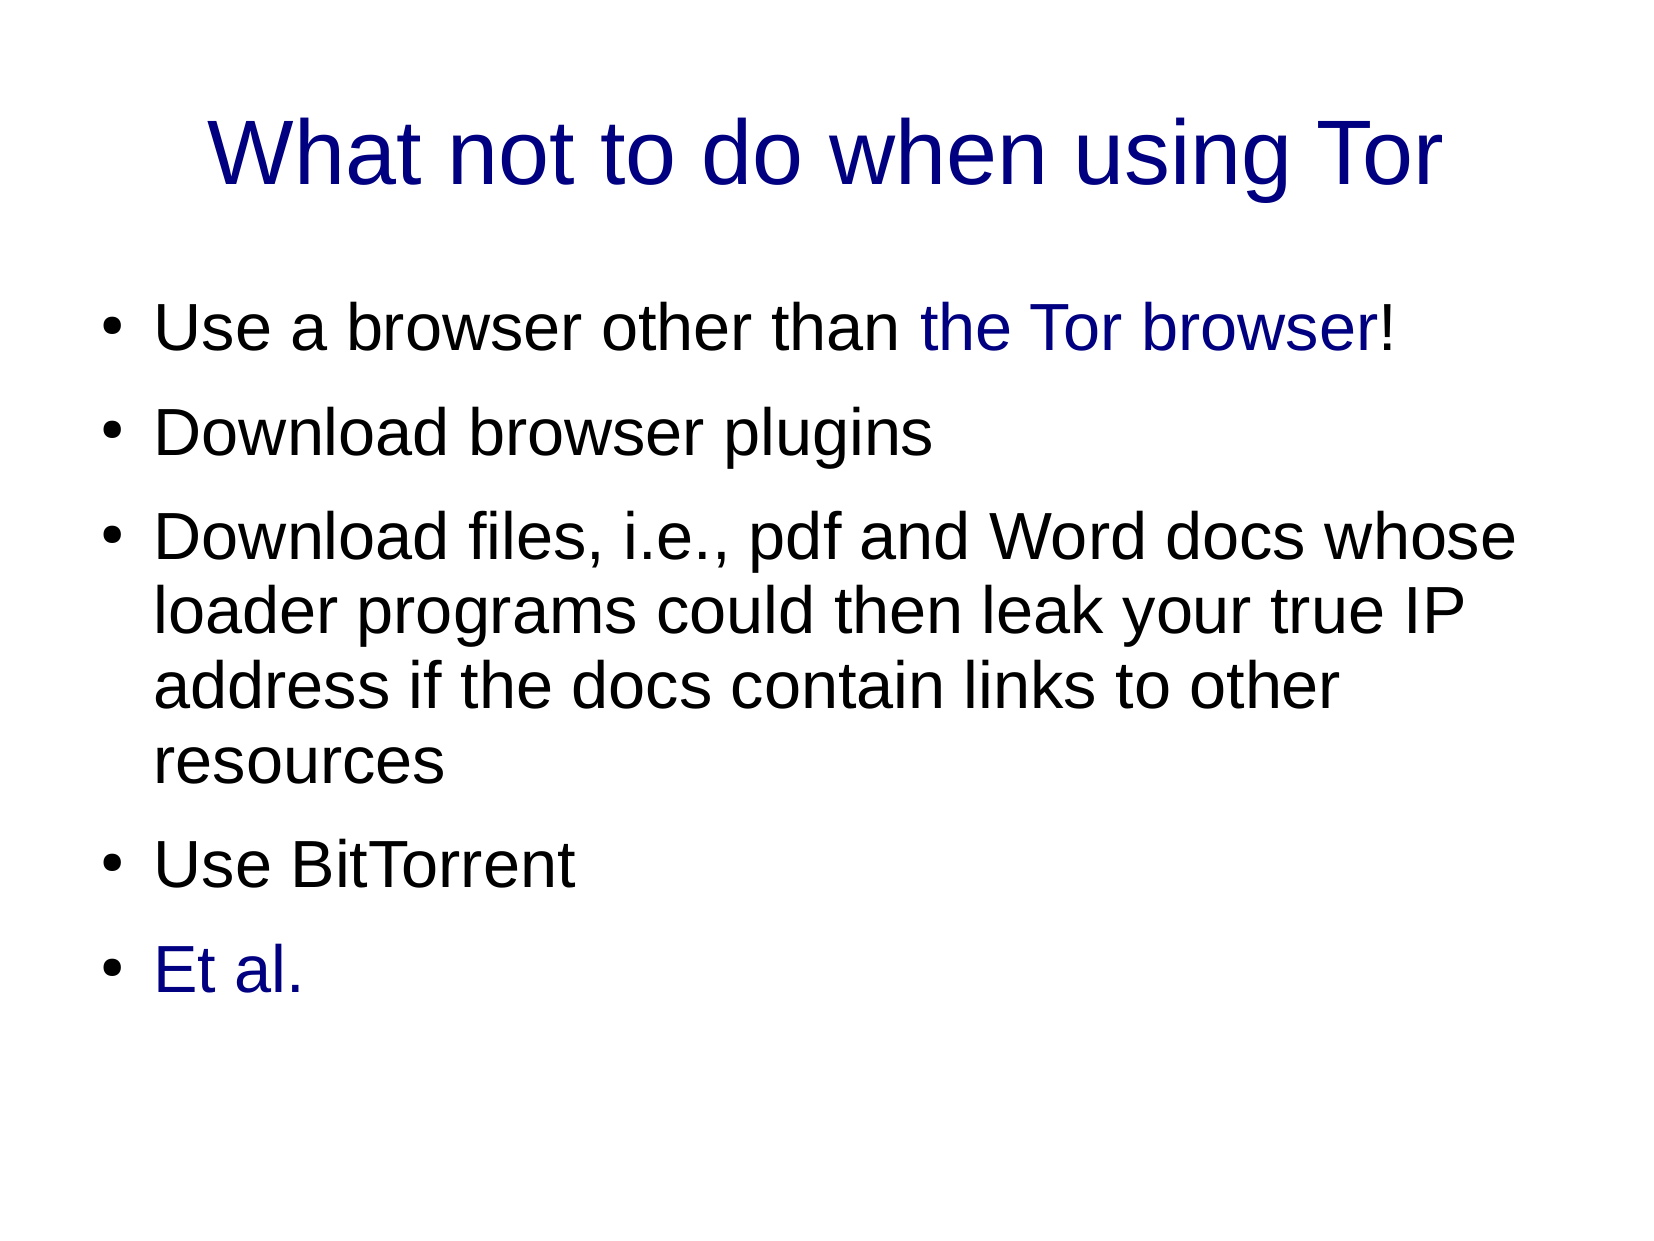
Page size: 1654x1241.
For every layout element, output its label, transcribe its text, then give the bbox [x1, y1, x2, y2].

list Use a browser other than the Tor browser! Download browser plugins Download files, i.e., pdf and Word docs whose loader programs could then leak your true IP address if the docs contain links to other resources Use BitTorrent Et al. [82, 290, 1571, 1010]
title What not to do when using Tor [82, 49, 1571, 257]
